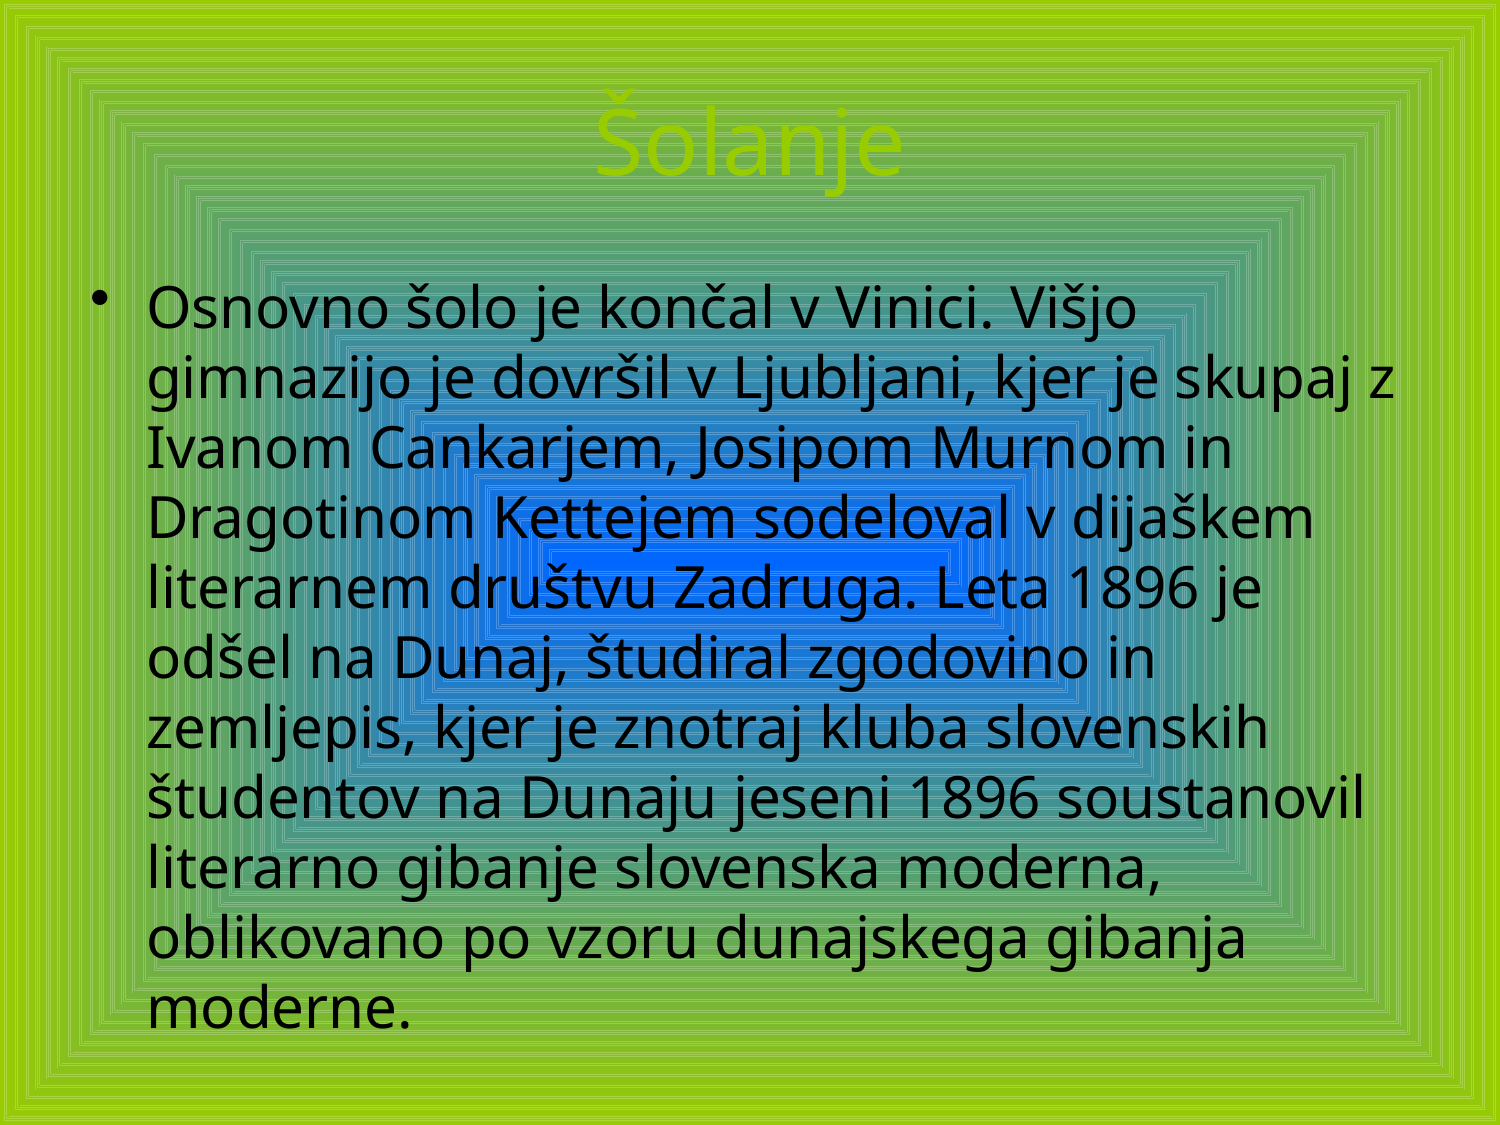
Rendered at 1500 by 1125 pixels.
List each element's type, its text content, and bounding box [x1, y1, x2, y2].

list Osnovno šolo je končal v Vinici. Višjo gimnazijo je dovršil v Ljubljani, kjer je skupaj z Ivanom Cankarjem, Josipom Murnom in Dragotinom Kettejem sodeloval v dijaškem literarnem društvu Zadruga. Leta 1896 je odšel na Dunaj, študiral zgodovino in zemljepis, kjer je znotraj kluba slovenskih študentov na Dunaju jeseni 1896 soustanovil literarno gibanje slovenska moderna, oblikovano po vzoru dunajskega gibanja moderne. [75, 262, 1425, 1005]
title Šolanje [75, 45, 1425, 233]
